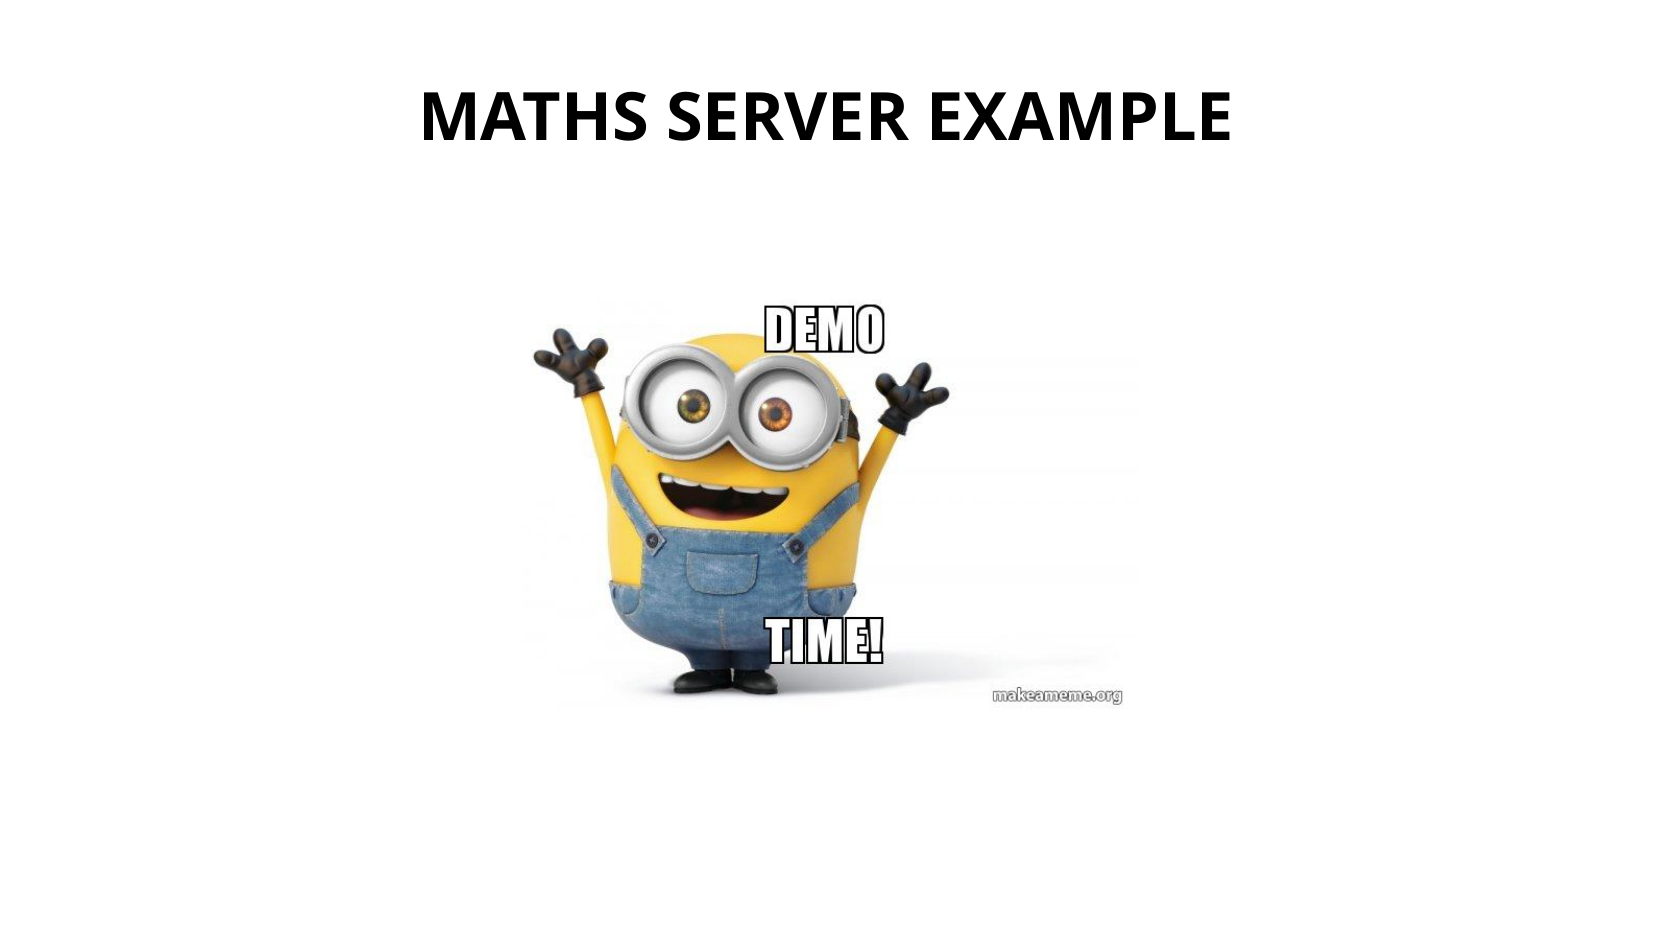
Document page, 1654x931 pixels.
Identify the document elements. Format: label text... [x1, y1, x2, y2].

title MATHS SERVER EXAMPLE [82, 33, 1571, 196]
picture [514, 291, 1140, 710]
